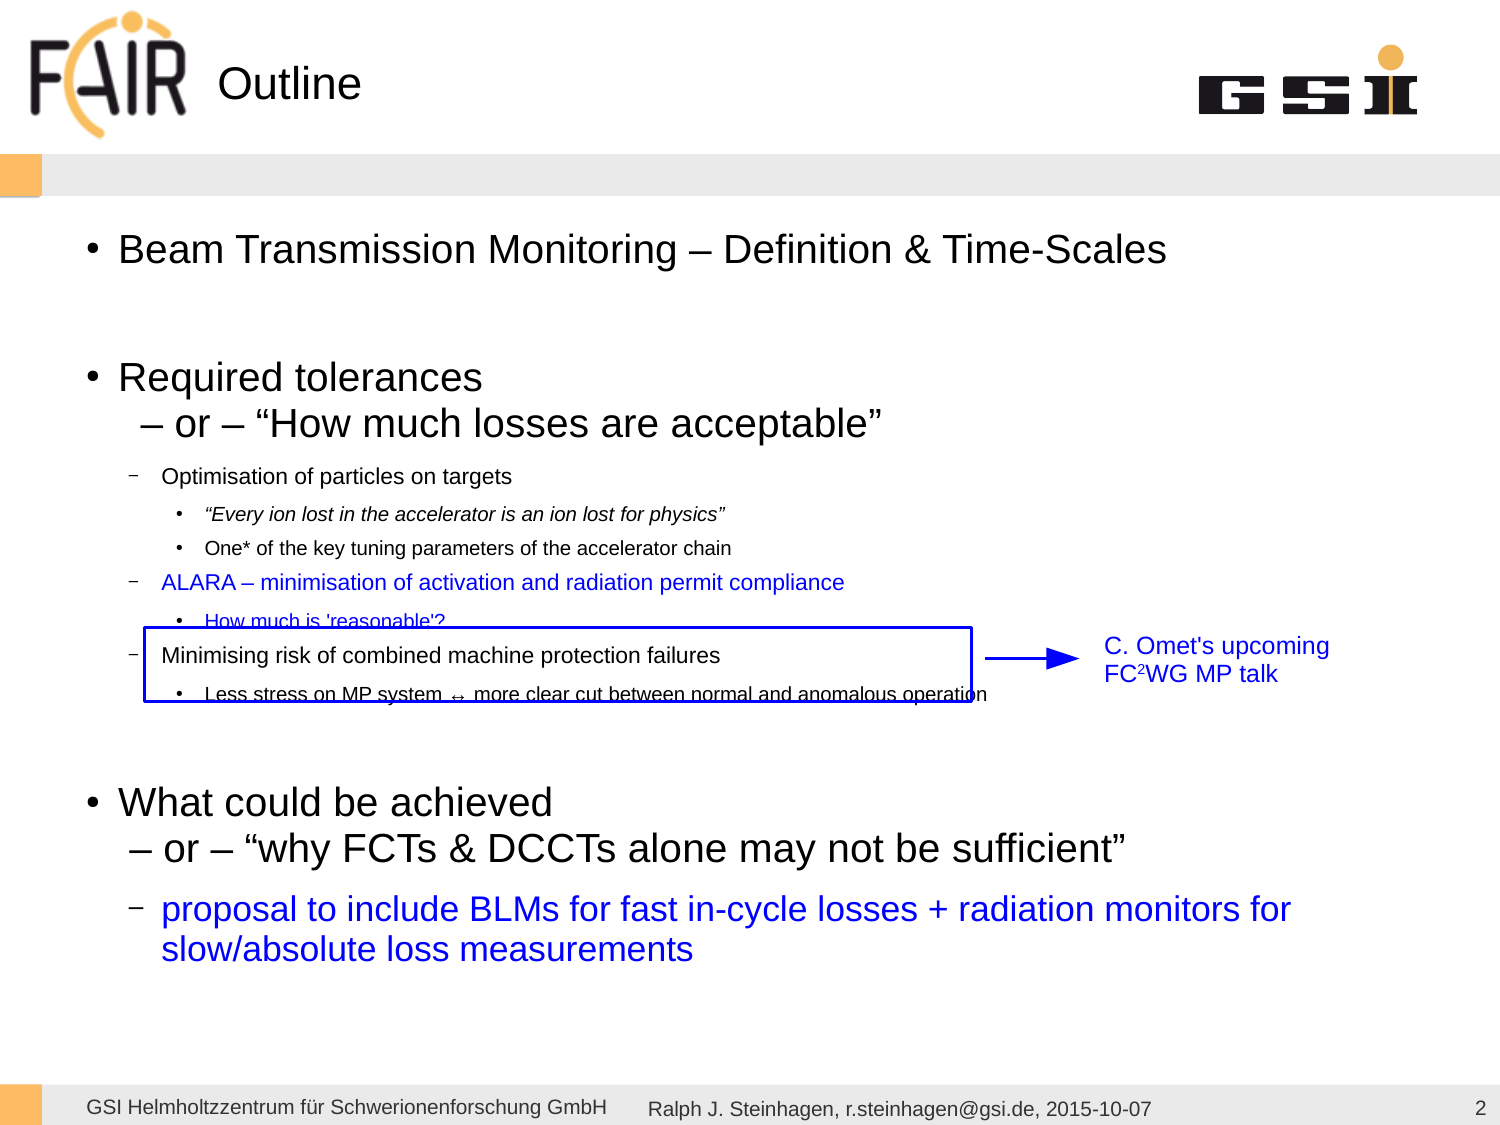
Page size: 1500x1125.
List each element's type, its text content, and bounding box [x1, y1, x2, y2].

text_box C. Omet's upcoming FC2WG MP talk [1089, 624, 1389, 696]
title Outline [217, 20, 1109, 147]
list Beam Transmission Monitoring – Definition & Time-Scales Required tolerances – or – “How much losses are acceptable” Optimisation of particles on targets “Every ion lost in the accelerator is an ion lost for physics” One* of the key tuning parameters of the accelerator chain ALARA – minimisation of activation and radiation permit compliance How much is 'reasonable'? Minimising risk of combined machine protection failures Less stress on MP system ↔ more clear cut between normal and anomalous operation What could be achieved – or – “why FCTs & DCCTs alone may not be sufficient” proposal to include BLMs for fast in-cycle losses + radiation monitors for slow/absolute loss measurements [75, 226, 1425, 1050]
picture [1197, 42, 1419, 117]
picture [30, 9, 187, 141]
